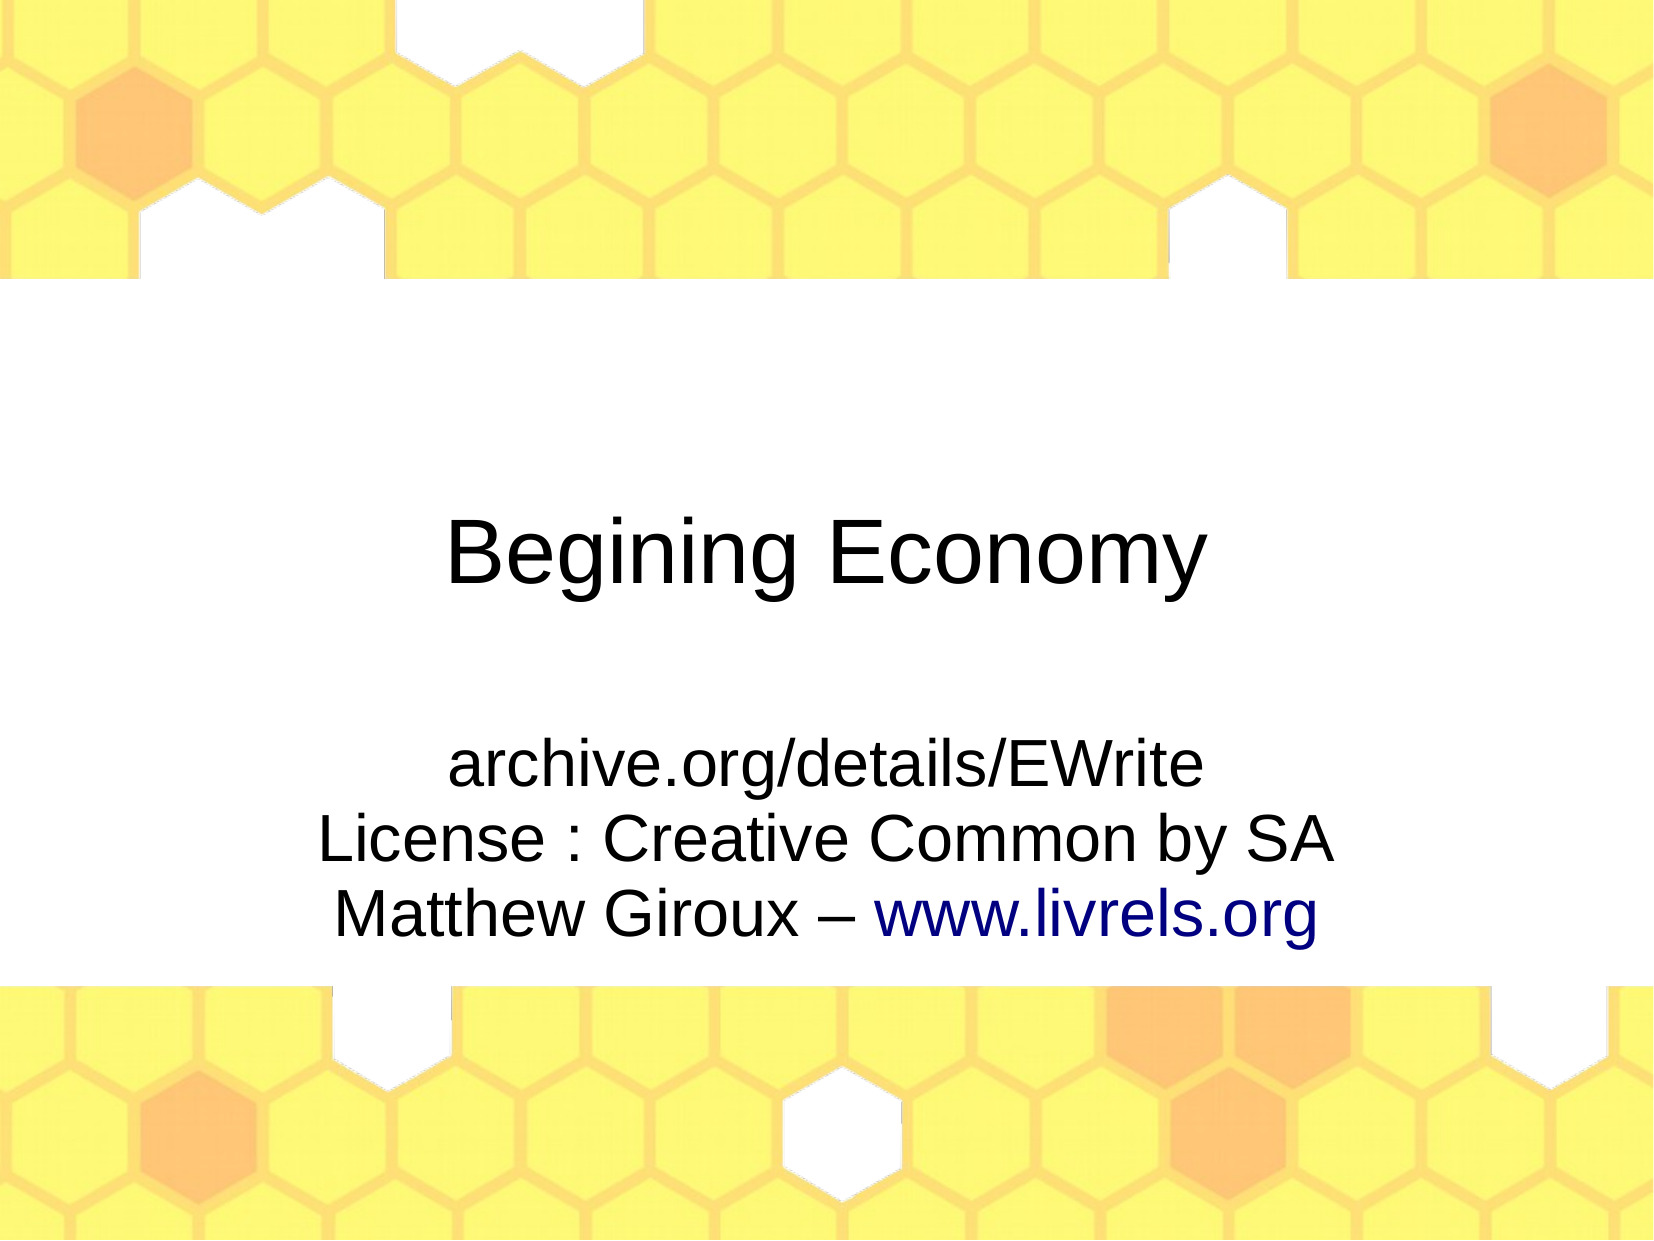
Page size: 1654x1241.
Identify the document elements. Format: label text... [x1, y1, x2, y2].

picture [0, 986, 1654, 1240]
title Begining Economy [82, 418, 1571, 686]
subtitle archive.org/details/EWrite License : Creative Common by SA Matthew Giroux – www.livrels.org [82, 726, 1571, 951]
picture [0, 0, 1654, 279]
